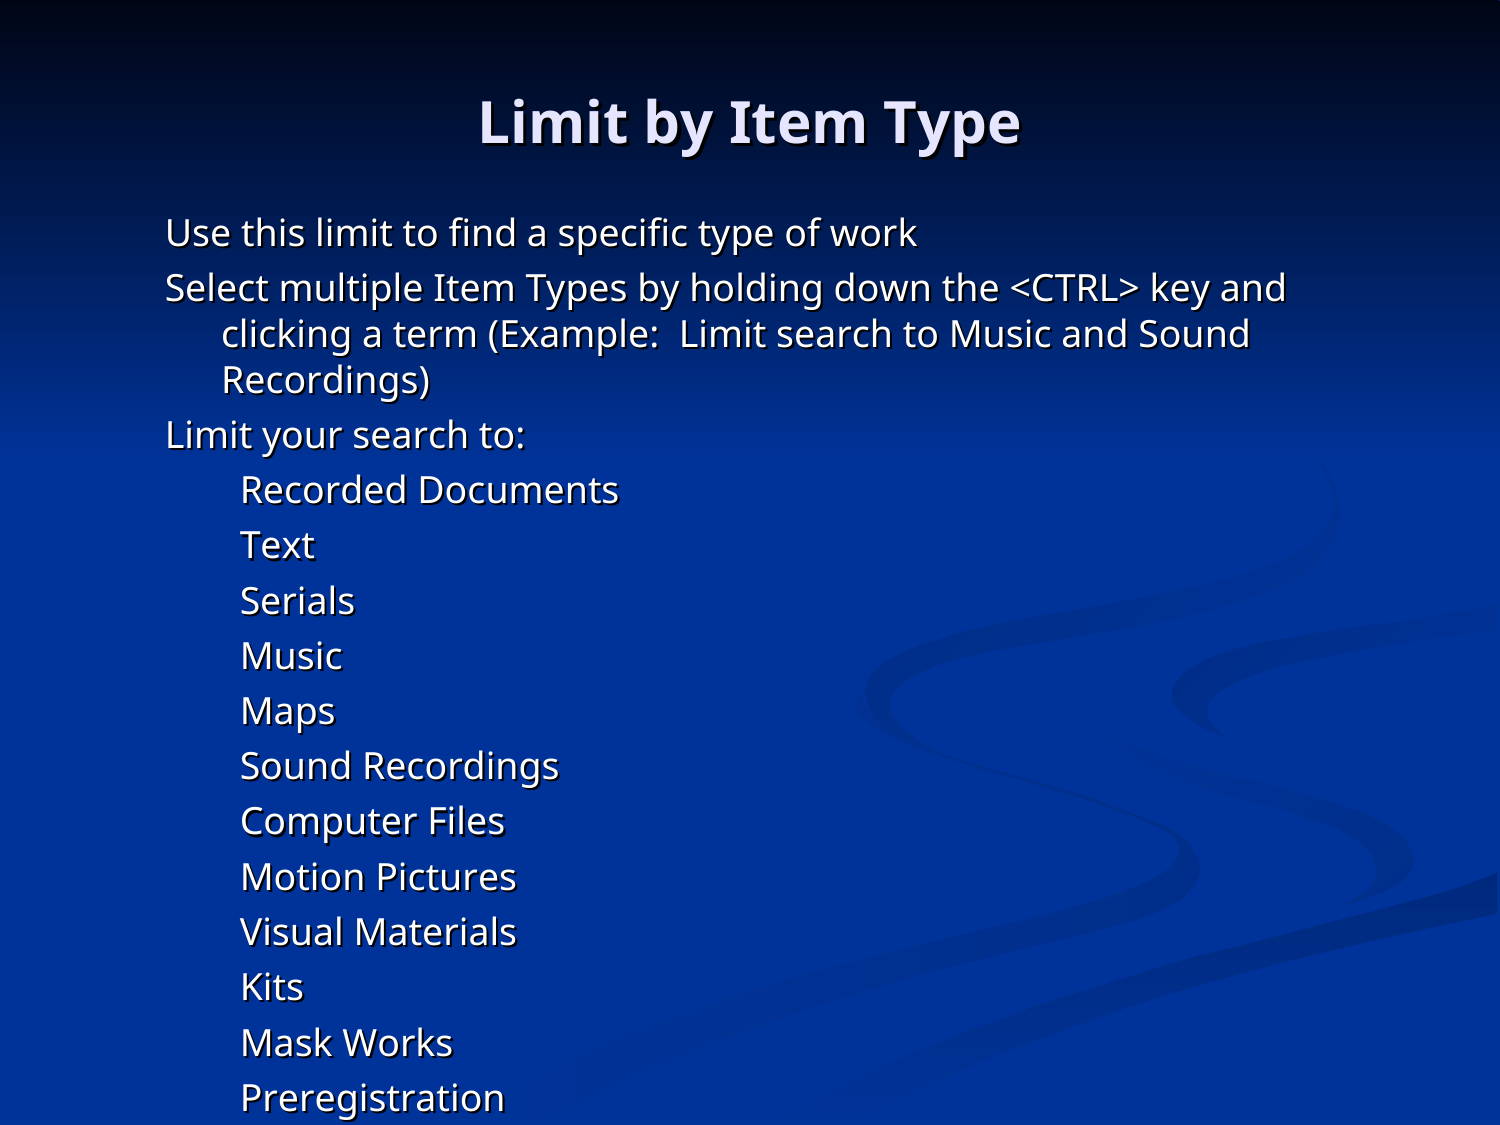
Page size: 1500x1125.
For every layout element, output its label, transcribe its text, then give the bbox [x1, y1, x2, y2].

title Limit by Item Type [404, 78, 1096, 164]
list Use this limit to find a specific type of work Select multiple Item Types by holding down the <CTRL> key and clicking a term (Example: Limit search to Music and Sound Recordings) Limit your search to: Recorded Documents Text Serials Music Maps Sound Recordings Computer Files Motion Pictures Visual Materials Kits Mask Works Preregistration [150, 202, 1396, 1036]
